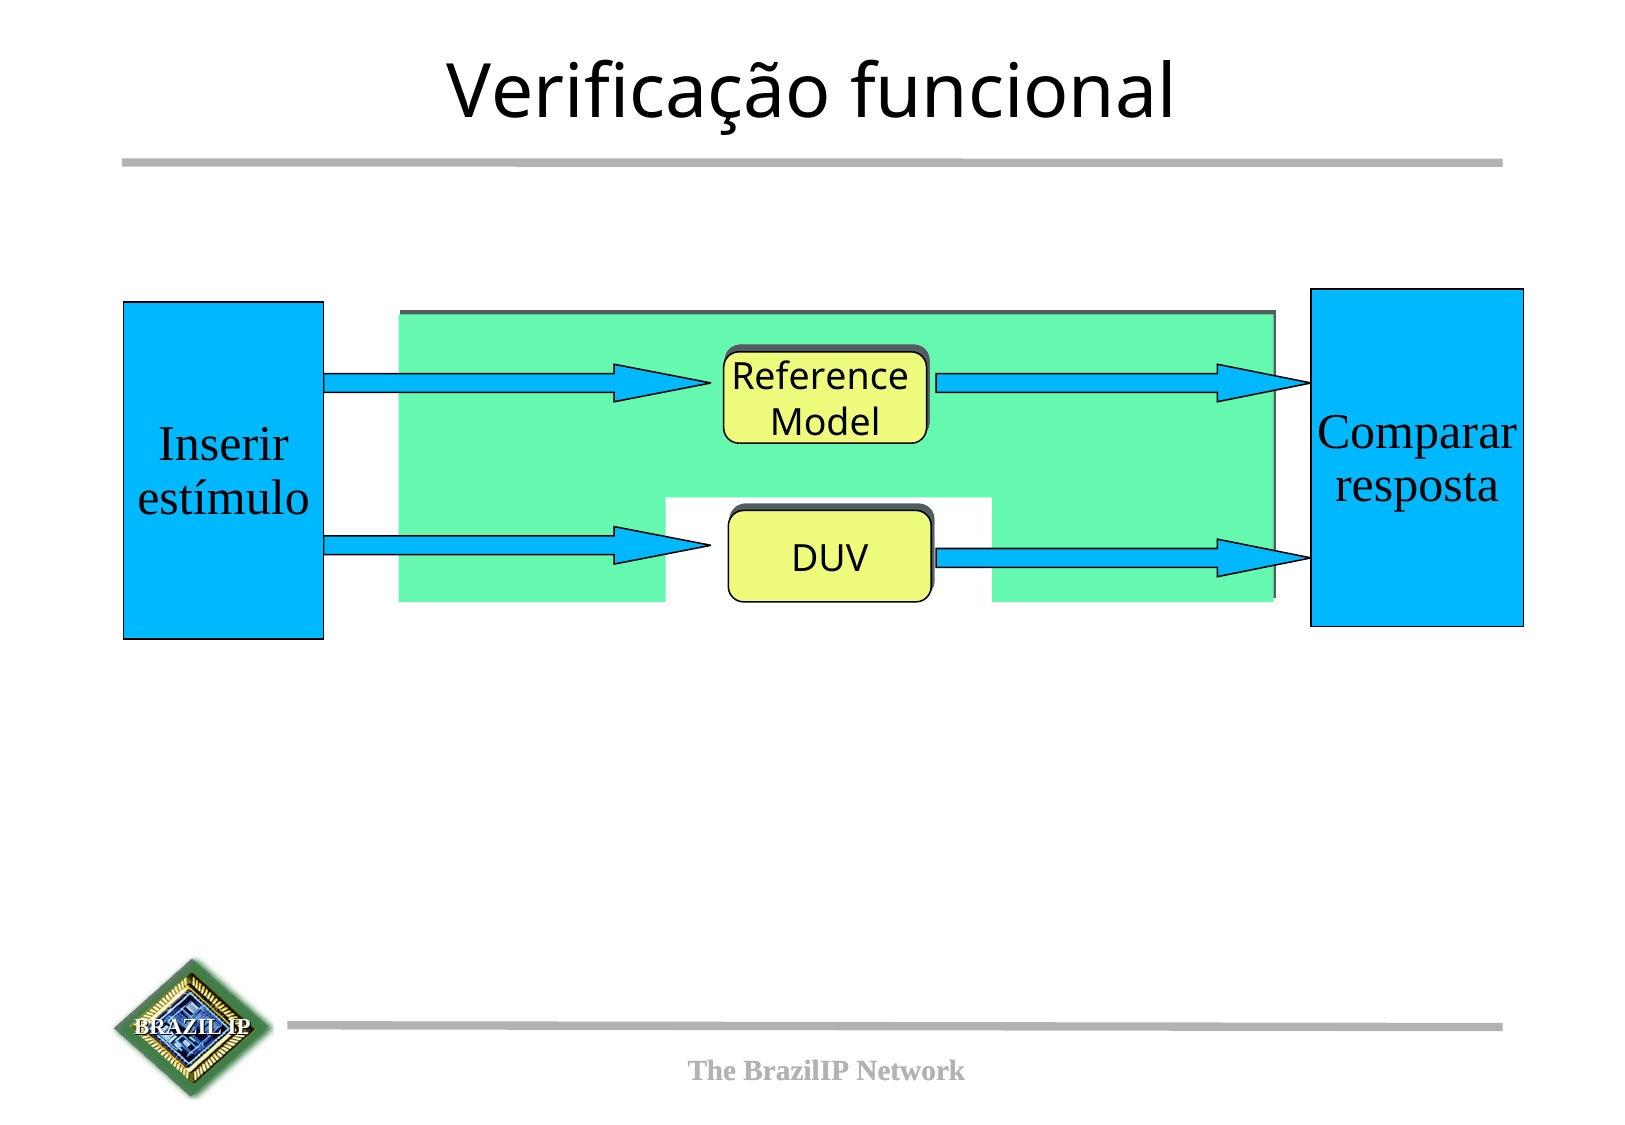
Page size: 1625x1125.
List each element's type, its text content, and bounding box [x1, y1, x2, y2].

text_box Comparar resposta [1311, 289, 1524, 627]
text_box Inserir estímulo [123, 301, 324, 640]
picture [108, 953, 274, 1100]
text_box DUV [728, 510, 932, 602]
title Verificação funcional [121, 0, 1502, 191]
text_box Reference Model [723, 351, 927, 444]
text_box [324, 314, 1311, 602]
